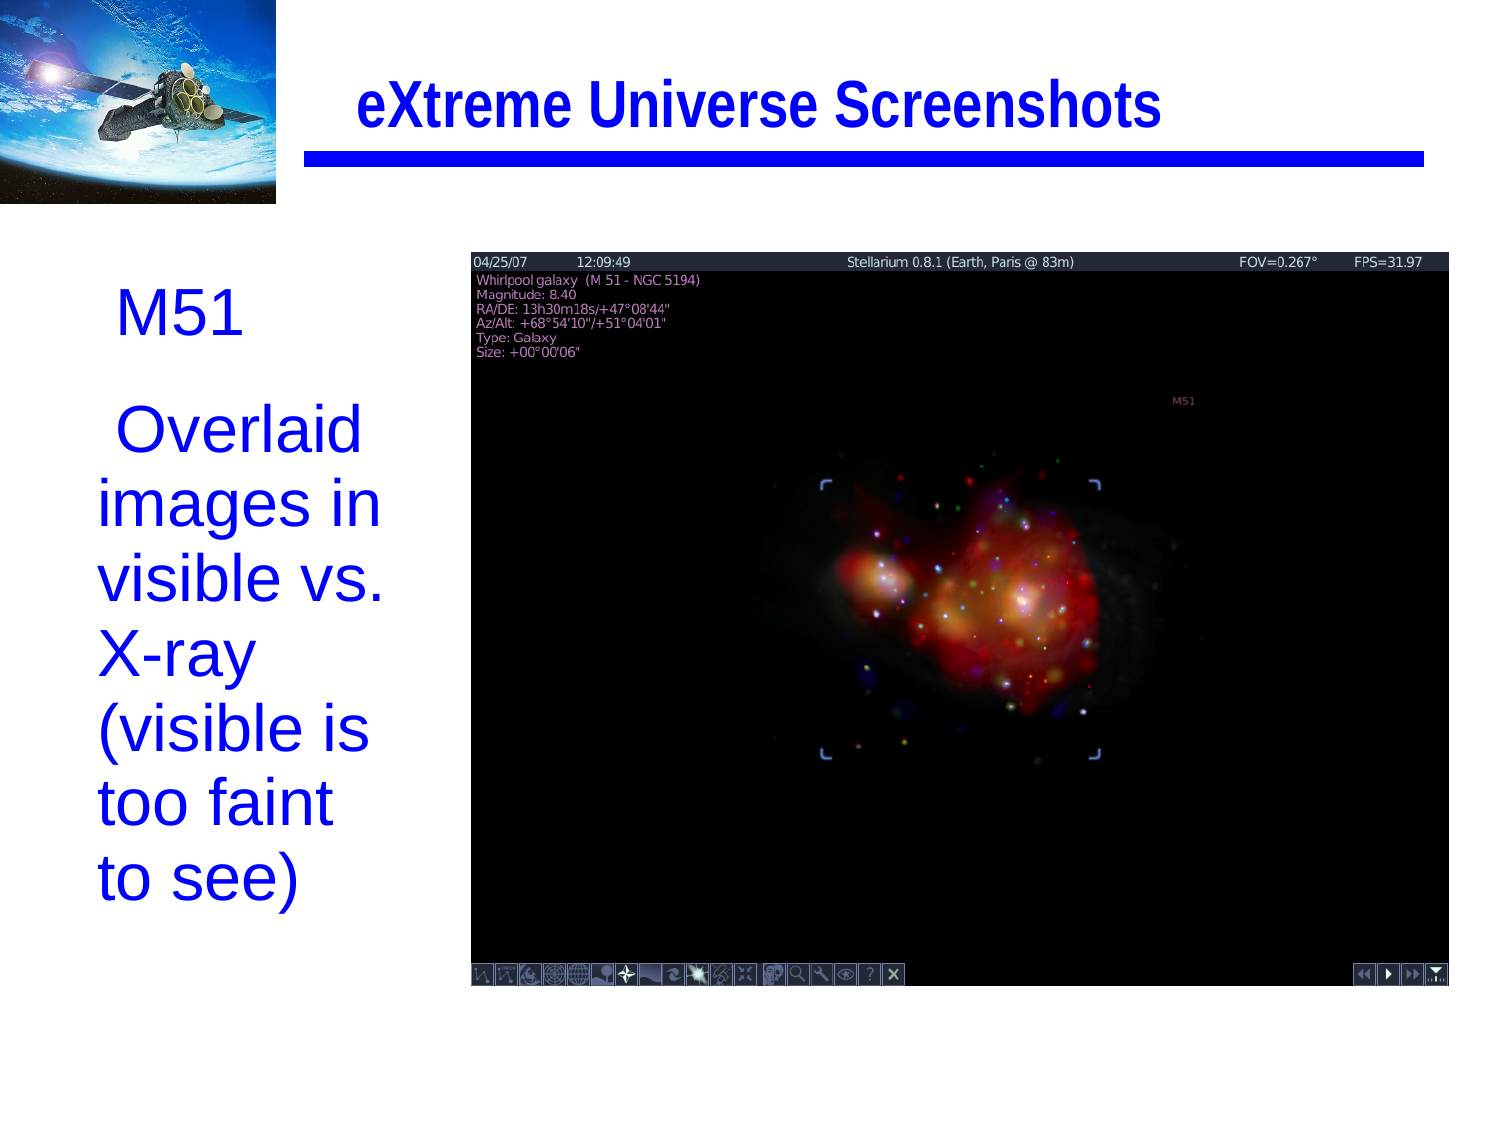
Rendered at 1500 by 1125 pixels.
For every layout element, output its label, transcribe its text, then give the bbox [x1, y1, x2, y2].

picture [0, 0, 276, 204]
title eXtreme Universe Screenshots [276, 53, 1361, 154]
picture [471, 252, 1449, 986]
text_box [304, 151, 1423, 167]
text_box M51 Overlaid images in visible vs. X-ray (visible is too faint to see) [82, 267, 413, 923]
